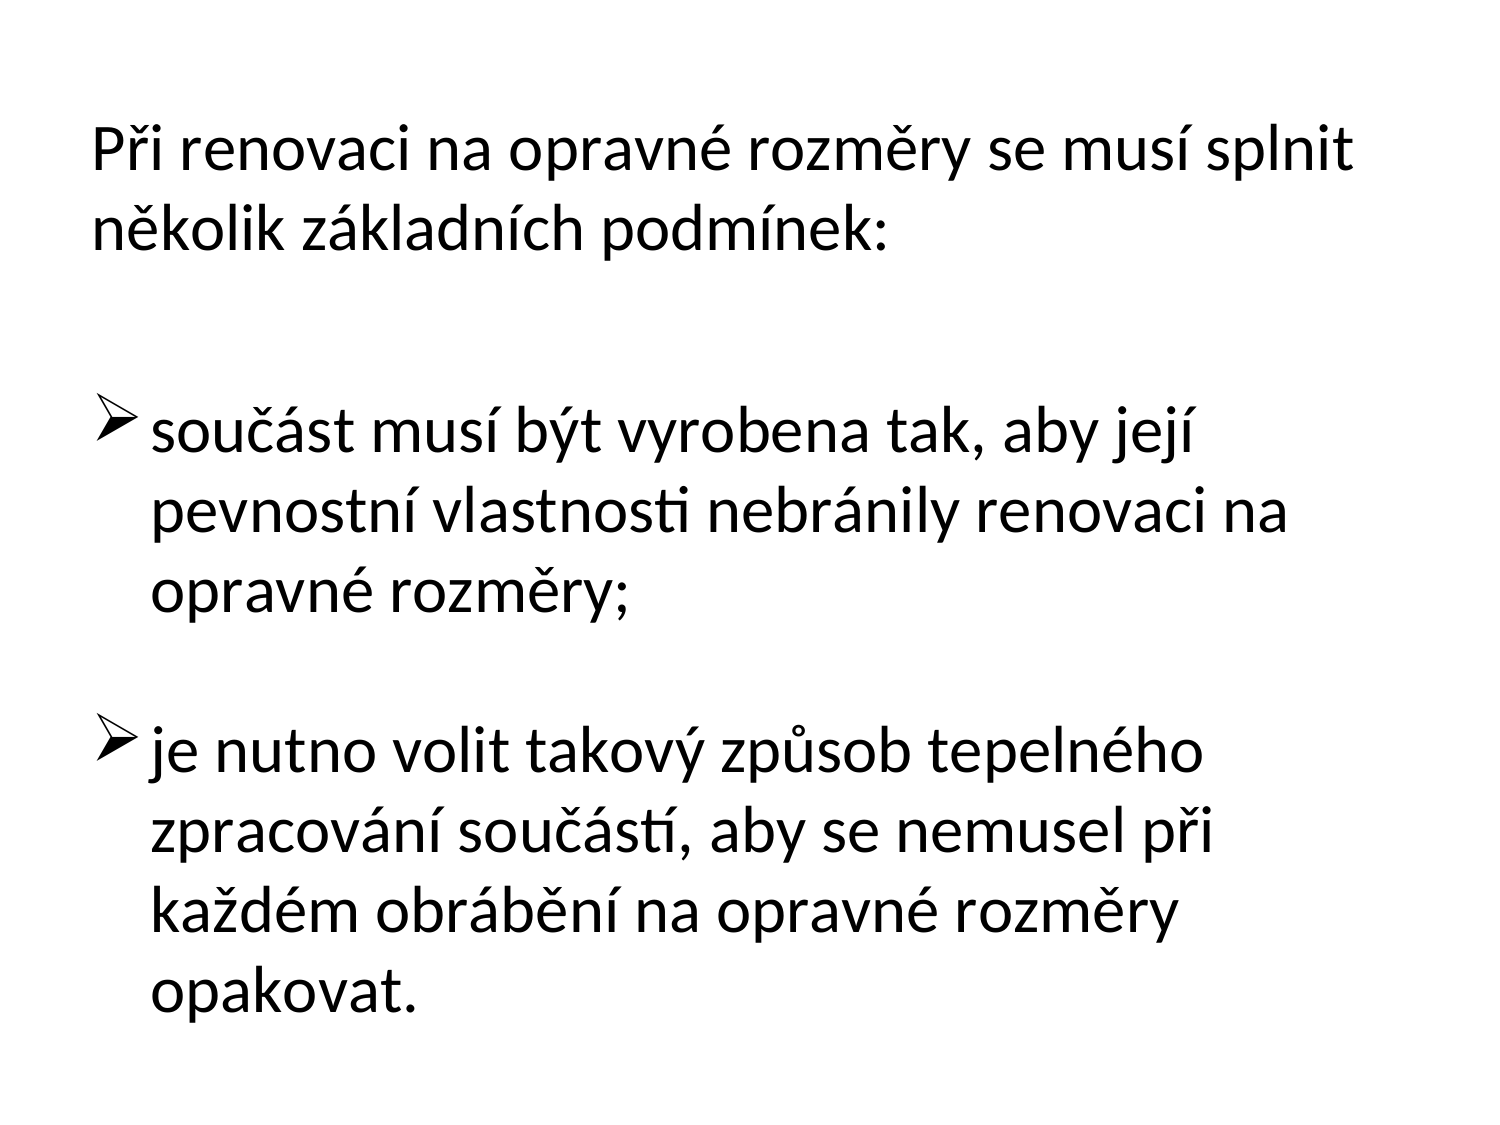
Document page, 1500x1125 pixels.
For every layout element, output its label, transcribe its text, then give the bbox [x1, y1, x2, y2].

list součást musí být vyrobena tak, aby její pevnostní vlastnosti nebránily renovaci na opravné rozměry; je nutno volit takový způsob tepelného zpracování součástí, aby se nemusel při každém obrábění na opravné rozměry opakovat. [76, 378, 1427, 1121]
title Při renovaci na opravné rozměry se musí splnit několik základních podmínek: [76, 90, 1427, 278]
